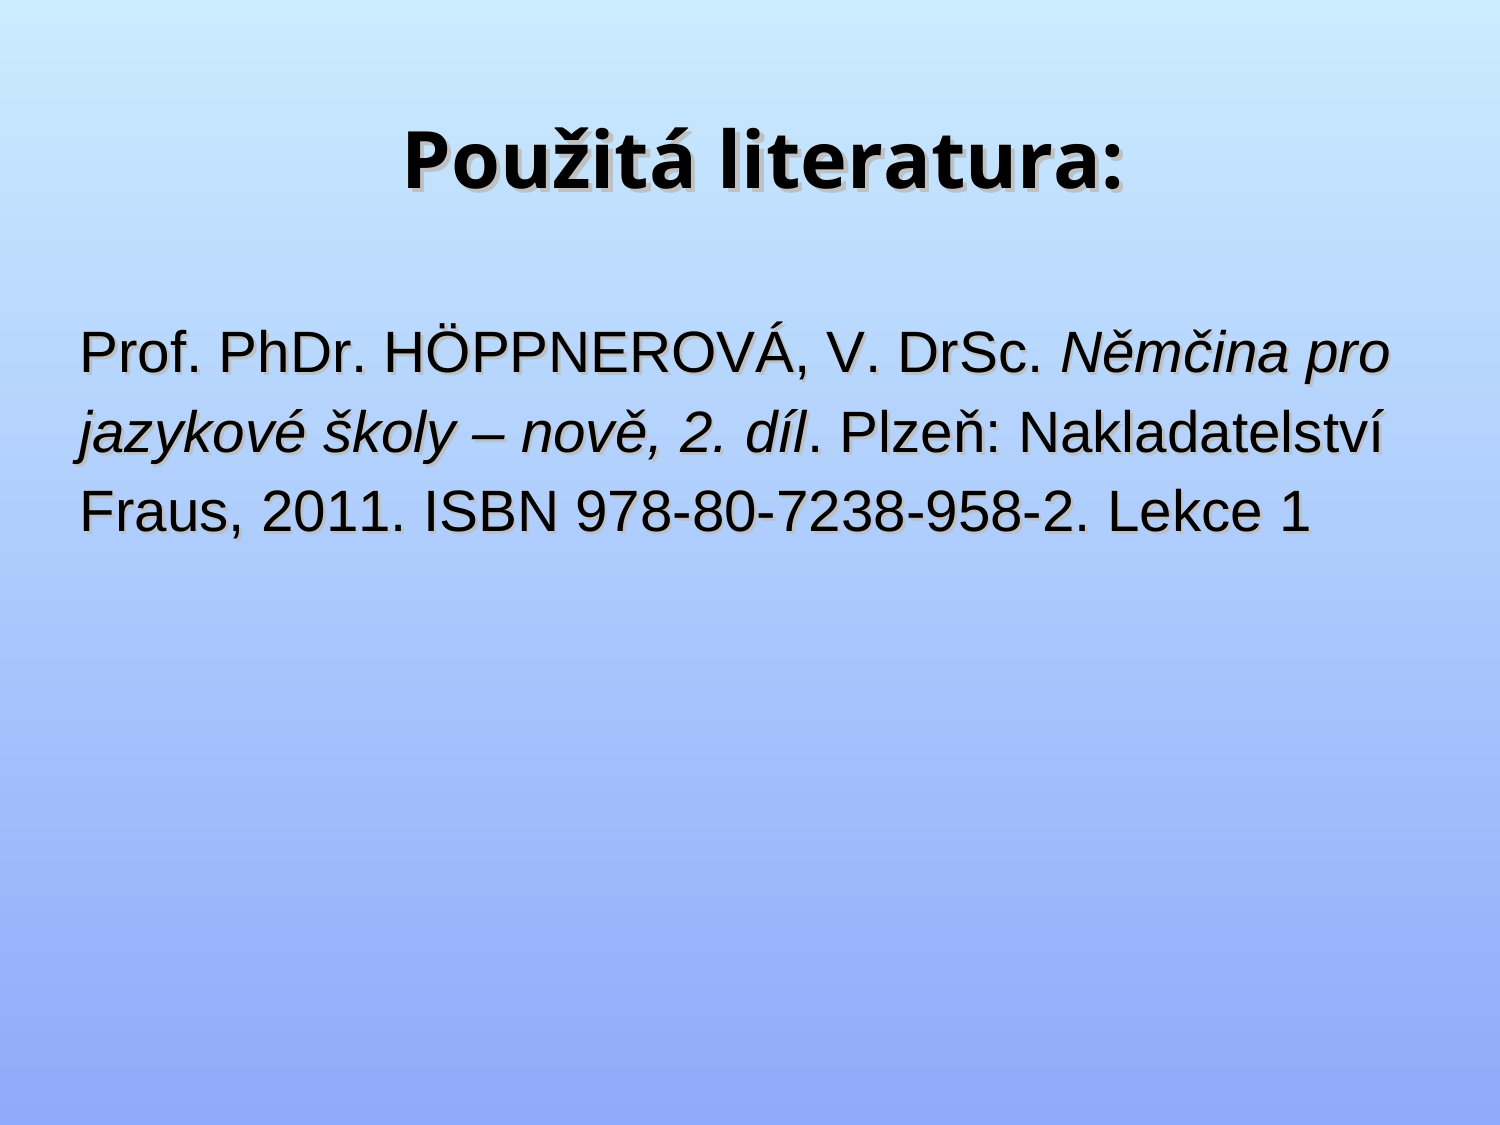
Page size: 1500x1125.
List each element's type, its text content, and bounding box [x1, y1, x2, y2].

list Prof. PhDr. HÖPPNEROVÁ, V. DrSc. Němčina pro jazykové školy – nově, 2. díl. Plzeň: Nakladatelství Fraus, 2011. ISBN 978-80-7238-958-2. Lekce 1 [64, 312, 1451, 1000]
title Použitá literatura: [75, 40, 1451, 276]
